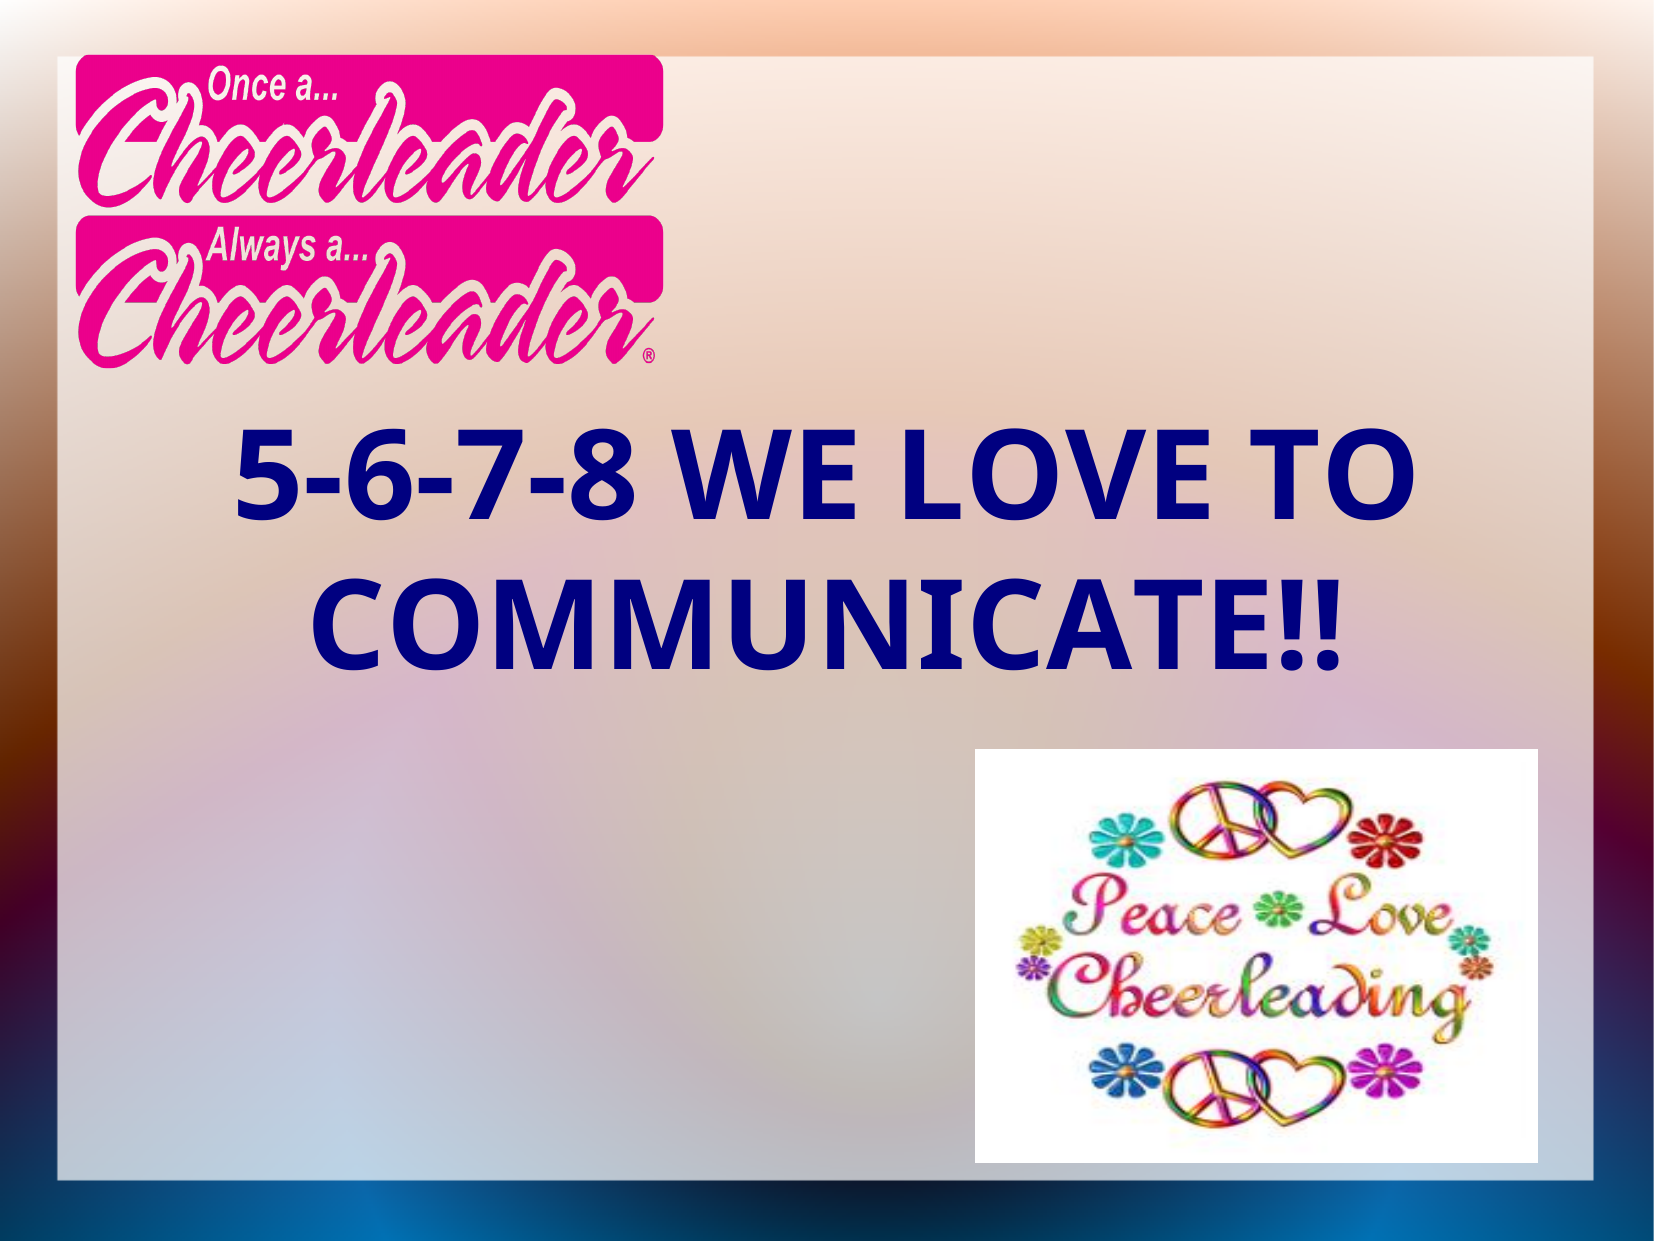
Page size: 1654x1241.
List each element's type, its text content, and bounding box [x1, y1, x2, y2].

picture [975, 750, 1538, 1163]
picture [62, 37, 676, 382]
subtitle 5-6-7-8 WE LOVE TO COMMUNICATE!! [82, 55, 1571, 1034]
